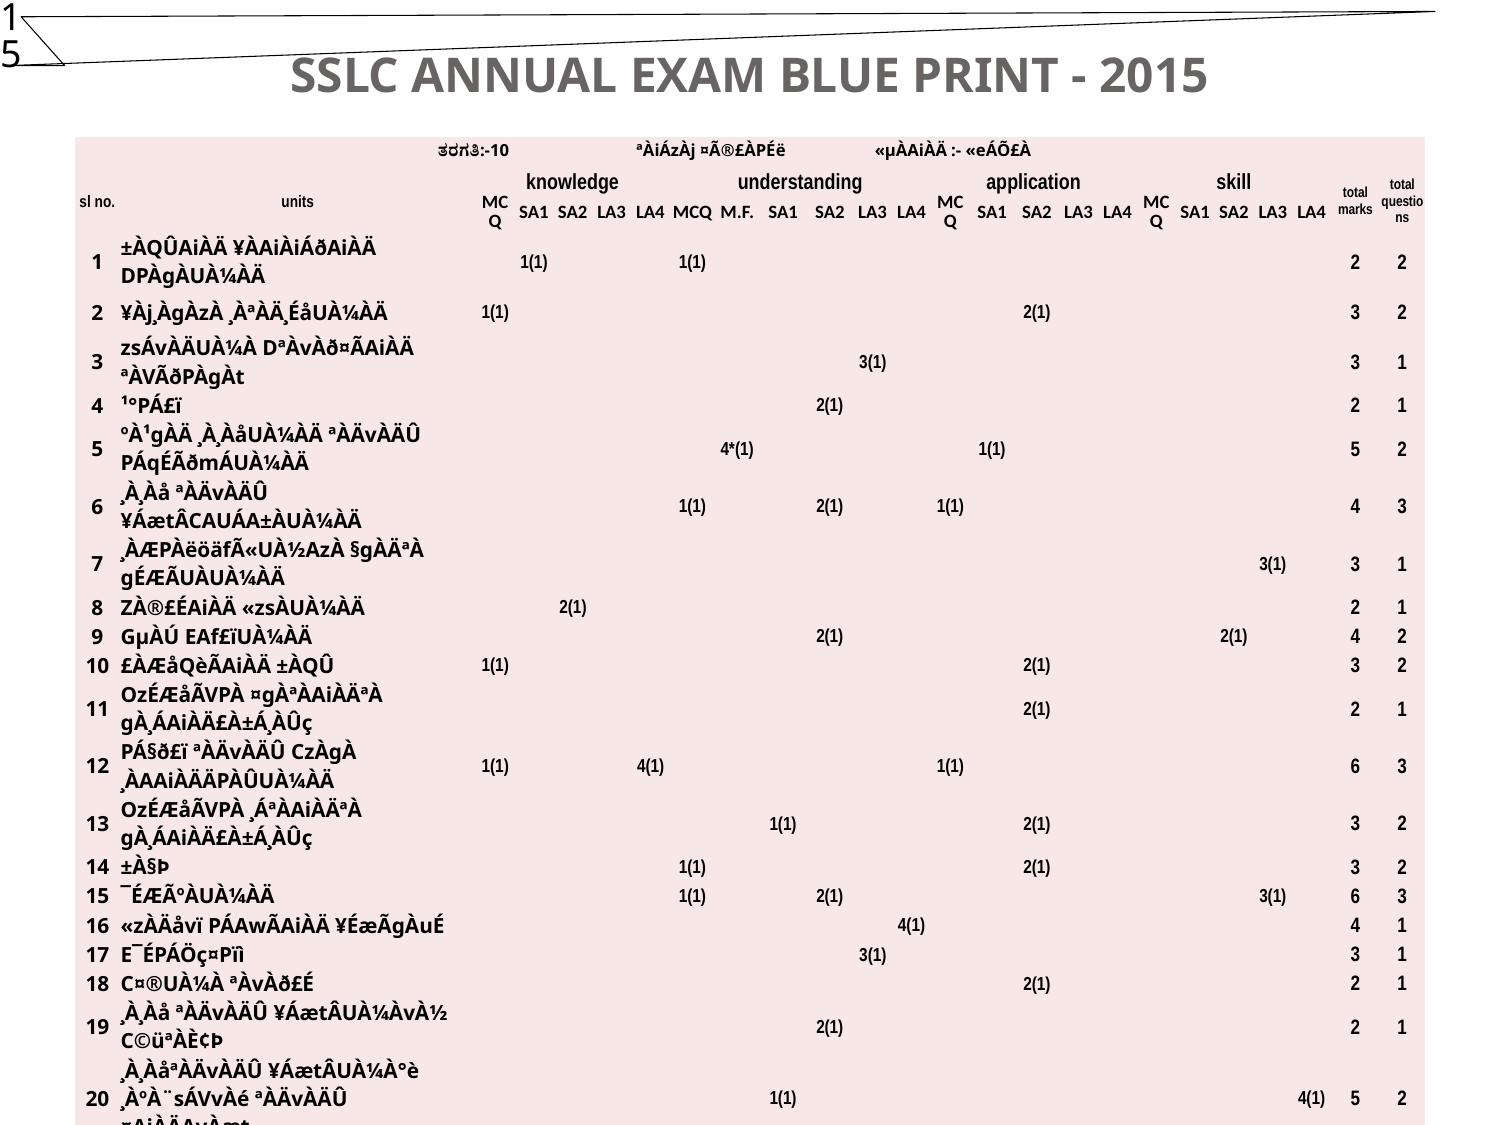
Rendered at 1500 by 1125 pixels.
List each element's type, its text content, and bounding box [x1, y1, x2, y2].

table_cell [806, 794, 853, 852]
table_cell 2 [1380, 290, 1425, 333]
table_cell [1014, 1055, 1059, 1125]
table_cell 2 [1380, 852, 1425, 881]
table_cell [760, 477, 806, 534]
table_cell [931, 650, 970, 679]
table_cell LA4 [631, 194, 670, 232]
table_cell [631, 534, 670, 592]
table_cell 7 [75, 534, 120, 592]
table_cell 2 [1331, 968, 1380, 998]
table_cell [892, 477, 931, 534]
table_cell [476, 998, 514, 1055]
table_cell [1014, 333, 1059, 390]
table_cell [1098, 232, 1137, 290]
table_cell [1176, 419, 1215, 477]
table_cell [1253, 968, 1292, 998]
table_cell [1253, 390, 1292, 419]
table_cell [476, 852, 514, 881]
table_cell [631, 794, 670, 852]
table_cell [1059, 290, 1098, 333]
table_cell [853, 390, 892, 419]
table_cell [853, 290, 892, 333]
table_cell [1137, 333, 1176, 390]
table_cell [892, 1055, 931, 1125]
table_cell [1098, 290, 1137, 333]
table_cell [760, 534, 806, 592]
table_cell SA2 [553, 194, 592, 232]
table_cell 2(1) [1215, 621, 1253, 650]
table_cell [931, 1055, 970, 1125]
table_cell 3 [75, 333, 120, 390]
table_cell [970, 232, 1014, 290]
table_cell [715, 910, 760, 939]
table_cell [1215, 1055, 1253, 1125]
table_cell [1215, 390, 1253, 419]
table_cell [806, 679, 853, 737]
table_cell [1014, 998, 1059, 1055]
table_cell 2(1) [1014, 650, 1059, 679]
table_cell [931, 852, 970, 881]
table_cell [1215, 419, 1253, 477]
table_cell [1253, 794, 1292, 852]
table_cell [514, 852, 553, 881]
table_cell [970, 968, 1014, 998]
table_cell 2(1) [553, 592, 592, 621]
table_cell 2(1) [1014, 852, 1059, 881]
table_cell [670, 390, 715, 419]
table_cell [1014, 910, 1059, 939]
table_cell [476, 939, 514, 968]
table_cell [514, 650, 553, 679]
table_cell [892, 419, 931, 477]
table_cell [853, 232, 892, 290]
table_cell 3(1) [853, 939, 892, 968]
table_cell [1059, 621, 1098, 650]
table_cell 5 [75, 419, 120, 477]
table_cell [806, 419, 853, 477]
table_cell 2 [1331, 232, 1380, 290]
table_cell 2 [1380, 232, 1425, 290]
table_cell [760, 650, 806, 679]
table_cell [1059, 592, 1098, 621]
table_cell [670, 939, 715, 968]
table_cell [1253, 621, 1292, 650]
table_cell [970, 939, 1014, 968]
table_cell [760, 881, 806, 910]
table_cell [715, 998, 760, 1055]
table_cell [1059, 679, 1098, 737]
table_cell [631, 939, 670, 968]
table_cell [592, 881, 631, 910]
table_cell [476, 592, 514, 621]
table_cell [1292, 534, 1331, 592]
table_cell [892, 881, 931, 910]
table_cell [553, 477, 592, 534]
table_cell [514, 621, 553, 650]
table_cell [1176, 232, 1215, 290]
table_cell [1215, 592, 1253, 621]
table_cell [715, 534, 760, 592]
table_cell 5 [1331, 419, 1380, 477]
table_cell [1292, 910, 1331, 939]
table_cell [670, 1055, 715, 1125]
table_cell 2(1) [806, 881, 853, 910]
table_cell [514, 737, 553, 794]
table_cell [1137, 1055, 1176, 1125]
table_cell [931, 998, 970, 1055]
table_cell [1215, 939, 1253, 968]
table_cell [592, 592, 631, 621]
table_cell [670, 534, 715, 592]
table_cell [1253, 852, 1292, 881]
table_cell [970, 737, 1014, 794]
table_cell 2(1) [1014, 794, 1059, 852]
table_cell [631, 910, 670, 939]
table_cell [1098, 968, 1137, 998]
table_cell [853, 477, 892, 534]
table_cell [892, 232, 931, 290]
table_cell [1059, 390, 1098, 419]
table_cell [892, 621, 931, 650]
table_cell [1098, 679, 1137, 737]
table_cell [760, 621, 806, 650]
table_cell [760, 390, 806, 419]
table_cell 6 [1331, 881, 1380, 910]
table_cell [553, 1055, 592, 1125]
table_cell [514, 290, 553, 333]
table_cell 8 [75, 592, 120, 621]
table_cell [1098, 650, 1137, 679]
table_cell LA4 [1292, 194, 1331, 232]
table_cell 2(1) [1014, 290, 1059, 333]
table_cell [1014, 881, 1059, 910]
table_cell [892, 998, 931, 1055]
table_cell 3 [1380, 477, 1425, 534]
table_cell [514, 881, 553, 910]
table_cell [1137, 998, 1176, 1055]
table_cell [476, 968, 514, 998]
table_cell 1 [1380, 390, 1425, 419]
table_cell [1292, 998, 1331, 1055]
table_cell [476, 794, 514, 852]
table_cell [806, 737, 853, 794]
table_cell LA3 [1059, 194, 1098, 232]
table_cell 3 [1331, 534, 1380, 592]
table_cell [476, 910, 514, 939]
table_cell GµÀÚ EAf£ïUÀ¼ÀÄ [120, 621, 476, 650]
table_cell [553, 290, 592, 333]
table_cell [931, 333, 970, 390]
table_cell [553, 998, 592, 1055]
table_cell [631, 998, 670, 1055]
table_cell skill [1137, 168, 1331, 194]
table_cell [1137, 650, 1176, 679]
table_cell [892, 737, 931, 794]
table_cell [670, 333, 715, 390]
table_cell [970, 998, 1014, 1055]
table_cell [1215, 232, 1253, 290]
table_cell 2(1) [806, 621, 853, 650]
table_cell [1292, 477, 1331, 534]
table_cell 1(1) [476, 650, 514, 679]
table_cell MCQ [1137, 194, 1176, 232]
table_cell [806, 939, 853, 968]
table_cell [760, 679, 806, 737]
table_cell [1137, 794, 1176, 852]
table_cell 3 [1331, 852, 1380, 881]
table_cell [514, 794, 553, 852]
table_cell 1(1) [760, 1055, 806, 1125]
table_cell 3 [1331, 939, 1380, 968]
table_cell [514, 333, 553, 390]
table_cell [1176, 333, 1215, 390]
table_cell [592, 852, 631, 881]
table_cell ¸À¸ÀåªÀÄvÀÄÛ ¥ÁætÂUÀ¼À°è ¸ÀºÀ¨sÁVvÀé ªÀÄvÀÄÛ ¤AiÀÄAvÀæt [120, 1055, 476, 1125]
table_cell [592, 650, 631, 679]
table_cell [670, 968, 715, 998]
table_cell [1253, 679, 1292, 737]
table_cell [631, 419, 670, 477]
table_cell [1059, 794, 1098, 852]
table_cell 1(1) [760, 794, 806, 852]
table_cell [1098, 737, 1137, 794]
table_cell 1(1) [670, 232, 715, 290]
table_cell [892, 390, 931, 419]
table_cell [631, 477, 670, 534]
table_cell [970, 477, 1014, 534]
table_cell [514, 998, 553, 1055]
table_cell [1137, 290, 1176, 333]
table_cell 3 [1380, 737, 1425, 794]
table_cell [1215, 881, 1253, 910]
table_cell [514, 939, 553, 968]
table_cell [1014, 621, 1059, 650]
table_cell 3 [1380, 881, 1425, 910]
table_cell OzÉÆåÃVPÀ ¸ÁªÀAiÀÄªÀ gÀ¸ÁAiÀÄ£À±Á¸ÀÛç [120, 794, 476, 852]
table_cell [476, 881, 514, 910]
table_cell [970, 794, 1014, 852]
table_cell [1176, 650, 1215, 679]
table_cell 11 [75, 679, 120, 737]
table_cell [1215, 650, 1253, 679]
table_cell [1059, 737, 1098, 794]
table_cell [853, 794, 892, 852]
table_cell [1059, 998, 1098, 1055]
table_cell 4 [1331, 621, 1380, 650]
table_cell [1059, 650, 1098, 679]
table_cell [631, 1055, 670, 1125]
table_cell [553, 939, 592, 968]
table_cell [514, 390, 553, 419]
table_cell [1215, 534, 1253, 592]
table_cell [853, 650, 892, 679]
table_cell ºÀ¹gÀÄ ¸À¸ÀåUÀ¼ÀÄ ªÀÄvÀÄÛ PÁqÉÃðmÁUÀ¼ÀÄ [120, 419, 476, 477]
table_cell [853, 419, 892, 477]
table_cell LA3 [1253, 194, 1292, 232]
table_cell [715, 650, 760, 679]
table_cell [476, 390, 514, 419]
table_cell [1176, 592, 1215, 621]
table_cell [760, 852, 806, 881]
table_cell [1014, 939, 1059, 968]
table_cell [631, 968, 670, 998]
table_cell [892, 290, 931, 333]
table_cell 1(1) [970, 419, 1014, 477]
table_cell [806, 968, 853, 998]
table_cell 6 [75, 477, 120, 534]
table_cell 1 [1380, 333, 1425, 390]
table_cell [892, 939, 931, 968]
table_cell [1292, 232, 1331, 290]
table_cell [970, 910, 1014, 939]
table_cell [806, 290, 853, 333]
table_cell [553, 621, 592, 650]
table_cell [1292, 592, 1331, 621]
table_cell [670, 592, 715, 621]
table_cell 6 [1331, 737, 1380, 794]
table_cell [1176, 679, 1215, 737]
table_cell 4(1) [892, 910, 931, 939]
table_cell 1 [75, 232, 120, 290]
table_cell [806, 534, 853, 592]
table_cell [592, 333, 631, 390]
table_cell [1215, 852, 1253, 881]
table_cell zsÁvÀÄUÀ¼À DªÀvÀð¤ÃAiÀÄ ªÀVÃðPÀgÀt [120, 333, 476, 390]
table_cell 3(1) [853, 333, 892, 390]
table_cell [514, 679, 553, 737]
table_cell 2 [75, 290, 120, 333]
table_cell LA3 [592, 194, 631, 232]
table_cell [1292, 881, 1331, 910]
table_cell [553, 881, 592, 910]
table_cell [553, 390, 592, 419]
table_cell 4(1) [631, 737, 670, 794]
table_cell 2 [1380, 621, 1425, 650]
table_cell 14 [75, 852, 120, 881]
table_cell total questions [1380, 168, 1425, 232]
table_cell [715, 939, 760, 968]
table_cell [553, 910, 592, 939]
table_cell [1176, 1055, 1215, 1125]
table_cell [892, 333, 931, 390]
table_cell 1(1) [670, 881, 715, 910]
table_cell [892, 534, 931, 592]
table_cell [1292, 650, 1331, 679]
table_cell [715, 621, 760, 650]
table_cell 4 [1331, 477, 1380, 534]
table_cell [715, 390, 760, 419]
table_cell [1137, 621, 1176, 650]
table_cell [715, 290, 760, 333]
table_cell [1098, 939, 1137, 968]
table_cell 2 [1331, 592, 1380, 621]
table_cell [1098, 390, 1137, 419]
table_cell [631, 390, 670, 419]
table_cell 2 [1331, 679, 1380, 737]
table_cell M.F. [715, 194, 760, 232]
table_cell 1 [1380, 679, 1425, 737]
table_cell [931, 939, 970, 968]
table_cell [1215, 679, 1253, 737]
table_cell [1137, 910, 1176, 939]
table_cell [931, 679, 970, 737]
table_cell LA4 [1098, 194, 1137, 232]
table_cell 2 [1380, 1055, 1425, 1125]
table_cell [1292, 390, 1331, 419]
table_cell [1176, 968, 1215, 998]
table_cell 1 [1380, 592, 1425, 621]
table_cell [892, 592, 931, 621]
table_cell ¸À¸Àå ªÀÄvÀÄÛ ¥ÁætÂUÀ¼ÀvÀ½ C©üªÀÈ¢Þ [120, 998, 476, 1055]
table_cell [760, 939, 806, 968]
table_cell [1059, 968, 1098, 998]
table_cell [853, 679, 892, 737]
table_cell ZÀ®£ÉAiÀÄ «zsÀUÀ¼ÀÄ [120, 592, 476, 621]
table_cell [670, 290, 715, 333]
table_cell 3 [1331, 333, 1380, 390]
table_cell [1292, 794, 1331, 852]
table_cell [806, 592, 853, 621]
table_cell [1176, 534, 1215, 592]
table_cell [1059, 232, 1098, 290]
table_cell units [120, 168, 476, 232]
table_cell [1137, 534, 1176, 592]
table_cell 3(1) [1253, 534, 1292, 592]
table_cell [853, 737, 892, 794]
table_cell 3 [1331, 794, 1380, 852]
table_cell [715, 1055, 760, 1125]
table_cell SA1 [514, 194, 553, 232]
table_cell [1059, 939, 1098, 968]
table_cell [760, 290, 806, 333]
table_cell [592, 477, 631, 534]
table_cell 2 [1331, 390, 1380, 419]
table_cell [670, 679, 715, 737]
table_cell [1059, 534, 1098, 592]
table_cell [1292, 737, 1331, 794]
table_cell [631, 290, 670, 333]
table_cell [1137, 232, 1176, 290]
table_cell [514, 1055, 553, 1125]
table_cell [1176, 737, 1215, 794]
table_cell [1098, 419, 1137, 477]
table_cell [1137, 419, 1176, 477]
table_cell [1253, 910, 1292, 939]
table_cell [1137, 679, 1176, 737]
table_cell [853, 998, 892, 1055]
table_cell [476, 679, 514, 737]
table_cell [476, 1055, 514, 1125]
table_cell [853, 1055, 892, 1125]
table_cell [1059, 910, 1098, 939]
table_cell 3 [1331, 650, 1380, 679]
table_cell [514, 910, 553, 939]
table_cell [1014, 232, 1059, 290]
table_cell [931, 621, 970, 650]
table_cell [970, 852, 1014, 881]
table_cell [670, 650, 715, 679]
table_cell 3 [1331, 290, 1380, 333]
table_cell [514, 534, 553, 592]
table_cell [1176, 881, 1215, 910]
table_cell [592, 679, 631, 737]
table_cell [715, 881, 760, 910]
table_cell [1098, 621, 1137, 650]
table_cell 2(1) [1014, 968, 1059, 998]
table_cell [553, 534, 592, 592]
table_cell application [931, 168, 1137, 194]
table_cell 16 [75, 910, 120, 939]
table_cell [1215, 333, 1253, 390]
table_cell [553, 333, 592, 390]
table_cell [715, 737, 760, 794]
table_cell [715, 333, 760, 390]
table_cell [592, 290, 631, 333]
table_cell [806, 1055, 853, 1125]
table_cell [1176, 390, 1215, 419]
table_cell 13 [75, 794, 120, 852]
table_cell [970, 333, 1014, 390]
table_cell [592, 998, 631, 1055]
table_cell [853, 534, 892, 592]
table_cell [1176, 998, 1215, 1055]
table_cell [592, 968, 631, 998]
table_cell [1292, 419, 1331, 477]
table_cell [853, 621, 892, 650]
table_cell [1253, 939, 1292, 968]
table_cell [1292, 679, 1331, 737]
table_cell [1098, 592, 1137, 621]
table_cell [1215, 910, 1253, 939]
table_cell [1059, 852, 1098, 881]
table_cell [1292, 621, 1331, 650]
table_cell [553, 232, 592, 290]
table_cell 12 [75, 737, 120, 794]
table_cell 15 [75, 881, 120, 910]
table_cell 1(1) [476, 290, 514, 333]
table_cell SA1 [760, 194, 806, 232]
table_cell SA1 [1176, 194, 1215, 232]
table_cell 1(1) [670, 477, 715, 534]
table_cell [853, 968, 892, 998]
table_cell [592, 534, 631, 592]
table_cell SA2 [1014, 194, 1059, 232]
table_cell [931, 534, 970, 592]
table_cell [1059, 1055, 1098, 1125]
table_cell [1014, 390, 1059, 419]
table_cell [553, 852, 592, 881]
table_cell [1253, 737, 1292, 794]
table_cell 20 [75, 1055, 120, 1125]
table_cell [1176, 477, 1215, 534]
table_cell [1292, 290, 1331, 333]
table_cell 2(1) [806, 998, 853, 1055]
table_cell [760, 419, 806, 477]
table_cell [970, 592, 1014, 621]
table_cell 1(1) [670, 852, 715, 881]
table_cell [514, 419, 553, 477]
table_cell [1215, 968, 1253, 998]
table_cell [715, 852, 760, 881]
table_cell [1176, 290, 1215, 333]
table_cell [806, 333, 853, 390]
table_cell «zÀÄåvï PÁAwÃAiÀÄ ¥ÉæÃgÀuÉ [120, 910, 476, 939]
table_cell [1059, 419, 1098, 477]
table_cell [1098, 534, 1137, 592]
table_cell [476, 419, 514, 477]
table_cell [592, 737, 631, 794]
table_cell ¹°PÁ£ï [120, 390, 476, 419]
table_cell [892, 650, 931, 679]
table_cell [970, 1055, 1014, 1125]
table_cell [631, 679, 670, 737]
table_cell 2(1) [806, 477, 853, 534]
table_cell 3(1) [1253, 881, 1292, 910]
table_cell [931, 592, 970, 621]
table_cell [715, 794, 760, 852]
table_cell sl no. [75, 168, 120, 232]
table_cell [592, 910, 631, 939]
table_cell [670, 794, 715, 852]
table_cell ¥Àj¸ÀgÀzÀ ¸ÀªÀÄ¸ÉåUÀ¼ÀÄ [120, 290, 476, 333]
table_cell SA1 [970, 194, 1014, 232]
table_cell [1014, 534, 1059, 592]
table_cell 4 [1331, 910, 1380, 939]
table_cell [553, 737, 592, 794]
table_cell [670, 737, 715, 794]
table_cell [715, 477, 760, 534]
table_cell [853, 910, 892, 939]
table_cell [1253, 477, 1292, 534]
table_cell [970, 390, 1014, 419]
table_cell ¸À¸Àå ªÀÄvÀÄÛ ¥ÁætÂCAUÁA±ÀUÀ¼ÀÄ [120, 477, 476, 534]
table_cell 4 [75, 390, 120, 419]
table_cell ±ÀQÛAiÀÄ ¥ÀAiÀiÁðAiÀÄ DPÀgÀUÀ¼ÀÄ [120, 232, 476, 290]
table_cell 1 [1380, 998, 1425, 1055]
table_cell [631, 333, 670, 390]
table_cell [592, 390, 631, 419]
table_cell MCQ [931, 194, 970, 232]
table_cell [931, 232, 970, 290]
table_cell knowledge [476, 168, 670, 194]
table_cell [592, 794, 631, 852]
table_cell 2 [1380, 794, 1425, 852]
table_cell SA2 [1215, 194, 1253, 232]
table_cell MCQ [670, 194, 715, 232]
table_cell PÁ§ð£ï ªÀÄvÀÄÛ CzÀgÀ ¸ÀAAiÀÄÄPÀÛUÀ¼ÀÄ [120, 737, 476, 794]
table_cell [553, 968, 592, 998]
table_cell OzÉÆåÃVPÀ ¤gÀªÀAiÀÄªÀ gÀ¸ÁAiÀÄ£À±Á¸ÀÛç [120, 679, 476, 737]
table_cell 1 [1380, 910, 1425, 939]
table_cell [631, 881, 670, 910]
table_cell 1(1) [931, 477, 970, 534]
table_cell [476, 534, 514, 592]
table_cell [806, 910, 853, 939]
table_cell [1176, 852, 1215, 881]
table_cell [514, 592, 553, 621]
table_cell [760, 998, 806, 1055]
table_cell [553, 679, 592, 737]
table_cell LA4 [892, 194, 931, 232]
table_cell [1176, 621, 1215, 650]
table_cell [631, 852, 670, 881]
table_cell [553, 650, 592, 679]
table_cell [1215, 477, 1253, 534]
table_cell [892, 794, 931, 852]
table_cell [631, 621, 670, 650]
table_cell [853, 592, 892, 621]
table_cell 2(1) [1014, 679, 1059, 737]
table_cell E¯ÉPÁÖç¤Pïì [120, 939, 476, 968]
table_cell [760, 592, 806, 621]
table_cell 2 [1380, 650, 1425, 679]
table_cell £ÀÆåQèÃAiÀÄ ±ÀQÛ [120, 650, 476, 679]
table_cell [592, 1055, 631, 1125]
table_cell 17 [75, 939, 120, 968]
table_cell [1215, 290, 1253, 333]
table_cell [1059, 881, 1098, 910]
table_cell [1137, 477, 1176, 534]
table_cell [931, 881, 970, 910]
table_cell ¯ÉÆÃºÀUÀ¼ÀÄ [120, 881, 476, 910]
table_cell [1098, 852, 1137, 881]
table_cell [970, 881, 1014, 910]
table_cell [1292, 333, 1331, 390]
table_cell 2(1) [806, 390, 853, 419]
table_cell [476, 333, 514, 390]
table_cell [970, 621, 1014, 650]
table_cell 1 [1380, 968, 1425, 998]
table_cell [1098, 998, 1137, 1055]
table_cell LA3 [853, 194, 892, 232]
table_cell [1137, 852, 1176, 881]
table_cell [931, 794, 970, 852]
table_cell [1137, 881, 1176, 910]
table_cell [1098, 477, 1137, 534]
table_cell [592, 419, 631, 477]
table_cell [1215, 794, 1253, 852]
table_cell [553, 419, 592, 477]
table_cell [1014, 419, 1059, 477]
table_header ತರಗತಿ:-10 ªÀiÁzÀj ¤Ã®£ÀPÉë «µÀAiÀÄ :- «eÁÕ£À [75, 137, 1425, 168]
table_cell 2 [1380, 419, 1425, 477]
table_cell [1215, 737, 1253, 794]
table_cell [553, 794, 592, 852]
table_cell [1059, 333, 1098, 390]
table_cell MCQ [476, 194, 514, 232]
table_cell [1137, 939, 1176, 968]
table_cell [853, 852, 892, 881]
table_cell [715, 679, 760, 737]
table_cell ±À§Þ [120, 852, 476, 881]
table_cell [592, 232, 631, 290]
table_cell [1137, 390, 1176, 419]
table_cell [1014, 737, 1059, 794]
table_cell [1137, 968, 1176, 998]
table_cell [970, 650, 1014, 679]
table_cell [1176, 910, 1215, 939]
table_cell [806, 232, 853, 290]
table_cell 18 [75, 968, 120, 998]
table_cell [806, 852, 853, 881]
table_cell [1253, 333, 1292, 390]
table_cell [1253, 290, 1292, 333]
table_cell [1098, 910, 1137, 939]
table_cell [760, 737, 806, 794]
table_cell [1014, 592, 1059, 621]
table_cell [1176, 939, 1215, 968]
table_cell [970, 290, 1014, 333]
table_cell [1253, 1055, 1292, 1125]
table_cell [1292, 968, 1331, 998]
table_cell [931, 968, 970, 998]
table_cell [1137, 592, 1176, 621]
table_cell [514, 477, 553, 534]
table_cell [1098, 881, 1137, 910]
table_cell [670, 998, 715, 1055]
table_cell [760, 910, 806, 939]
table_cell [853, 881, 892, 910]
table_cell [476, 621, 514, 650]
table_cell [1292, 939, 1331, 968]
table_cell [931, 910, 970, 939]
table_cell [1098, 1055, 1137, 1125]
table_cell [476, 477, 514, 534]
table_cell [715, 592, 760, 621]
table_cell 9 [75, 621, 120, 650]
table_cell [1176, 794, 1215, 852]
table_cell [476, 232, 514, 290]
table_cell 19 [75, 998, 120, 1055]
table_cell 2 [1331, 998, 1380, 1055]
table_cell [892, 852, 931, 881]
table_cell [514, 968, 553, 998]
table_cell 1(1) [931, 737, 970, 794]
table_cell [1253, 650, 1292, 679]
table_cell [715, 968, 760, 998]
table_cell [760, 232, 806, 290]
table_cell [1014, 477, 1059, 534]
table_cell [970, 534, 1014, 592]
table_cell [631, 650, 670, 679]
table_cell C¤®UÀ¼À ªÀvÀð£É [120, 968, 476, 998]
table_cell [1098, 333, 1137, 390]
table_cell [931, 419, 970, 477]
table_cell [631, 232, 670, 290]
table_cell [892, 679, 931, 737]
table_cell [670, 910, 715, 939]
table_cell 4(1) [1292, 1055, 1331, 1125]
table_cell 4*(1) [715, 419, 760, 477]
table_cell [1253, 998, 1292, 1055]
table_cell 1(1) [514, 232, 553, 290]
table_cell [806, 650, 853, 679]
table_cell 5 [1331, 1055, 1380, 1125]
table_cell [1059, 477, 1098, 534]
table_cell understanding [670, 168, 931, 194]
table_cell [1253, 232, 1292, 290]
table_cell [715, 232, 760, 290]
table_cell [1253, 592, 1292, 621]
table_cell [631, 592, 670, 621]
table_cell 1(1) [476, 737, 514, 794]
table_cell 1 [1380, 939, 1425, 968]
table_cell [1292, 852, 1331, 881]
table_cell [1137, 737, 1176, 794]
table_cell [1098, 794, 1137, 852]
table_cell [760, 333, 806, 390]
table_cell [970, 679, 1014, 737]
table_cell total marks [1331, 168, 1380, 232]
table_cell [592, 939, 631, 968]
table_cell 1 [1380, 534, 1425, 592]
title SSLC ANNUAL EXAM BLUE PRINT - 2015 [87, 37, 1413, 118]
table_cell 10 [75, 650, 120, 679]
table_cell [1215, 998, 1253, 1055]
table_cell [1253, 419, 1292, 477]
table_cell SA2 [806, 194, 853, 232]
table_cell [670, 419, 715, 477]
table_cell ¸ÀÆPÀëöäfÃ«UÀ½AzÀ §gÀÄªÀ gÉÆÃUÀUÀ¼ÀÄ [120, 534, 476, 592]
table_cell [592, 621, 631, 650]
table_cell [931, 290, 970, 333]
table_cell [670, 621, 715, 650]
table_cell [760, 968, 806, 998]
table_cell [931, 390, 970, 419]
table_cell [892, 968, 931, 998]
